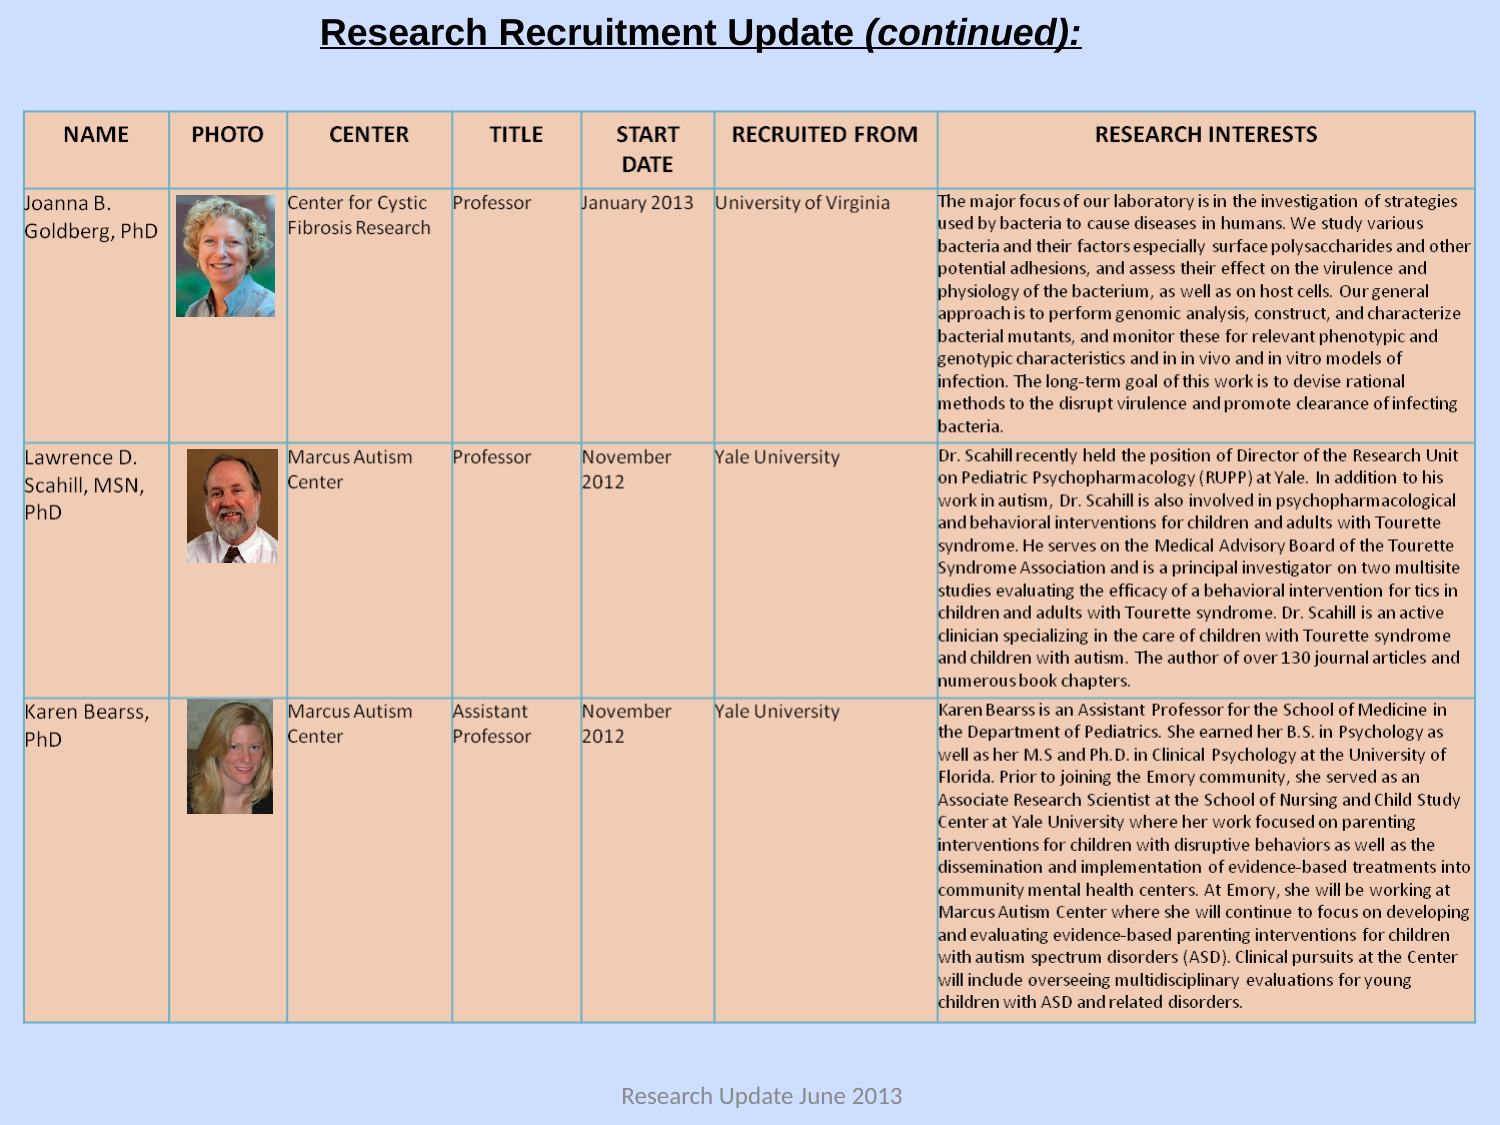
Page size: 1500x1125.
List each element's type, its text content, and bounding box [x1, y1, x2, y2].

text_box Research Update June 2013 [525, 1065, 1000, 1125]
picture [9, 100, 1488, 1034]
text_box Research Recruitment Update (continued): [0, 0, 1413, 88]
